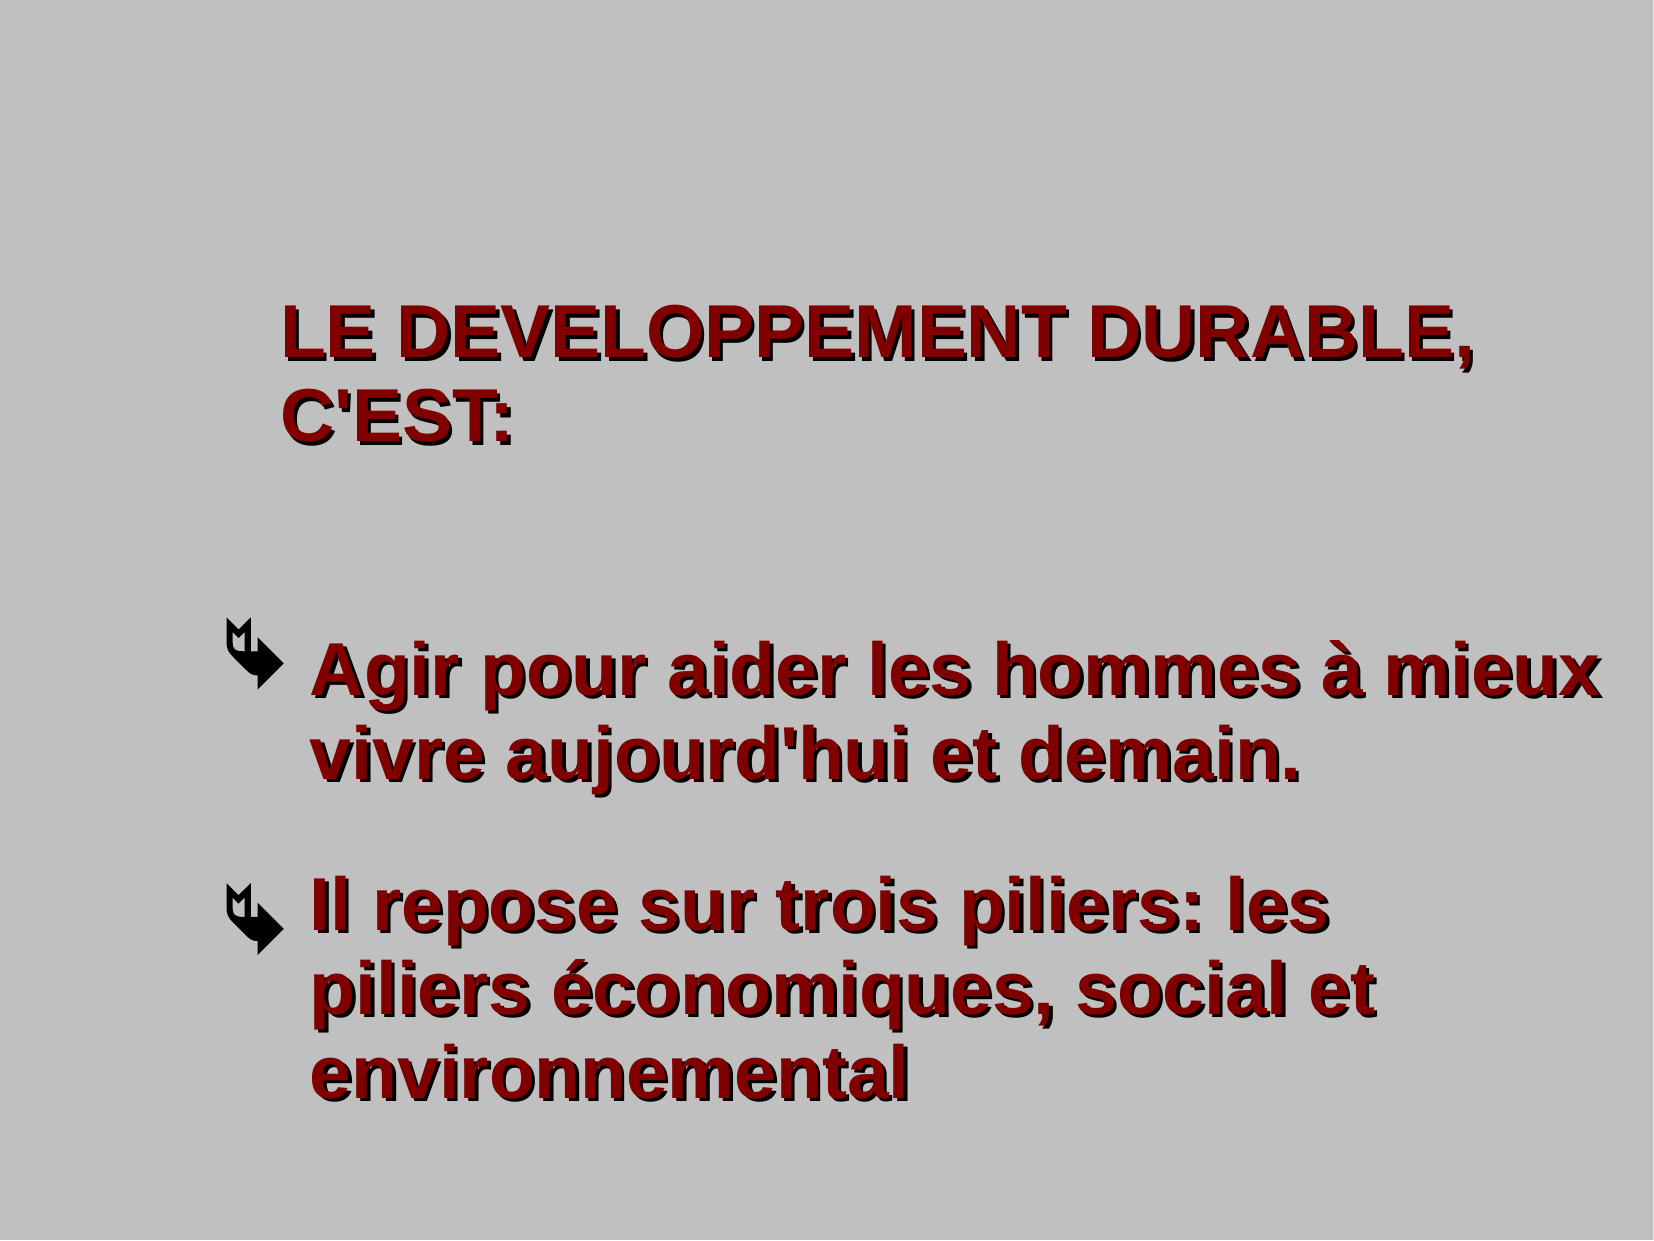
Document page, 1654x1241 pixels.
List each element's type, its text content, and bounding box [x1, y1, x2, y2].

text_box  [206, 885, 296, 984]
text_box LE DEVELOPPEMENT DURABLE, C'EST: [265, 282, 1595, 466]
text_box Il repose sur trois piliers: les piliers économiques, social et environnemental [295, 855, 1536, 1123]
text_box Agir pour aider les hommes à mieux vivre aujourd'hui et demain. [295, 620, 1654, 803]
text_box  [206, 620, 295, 719]
